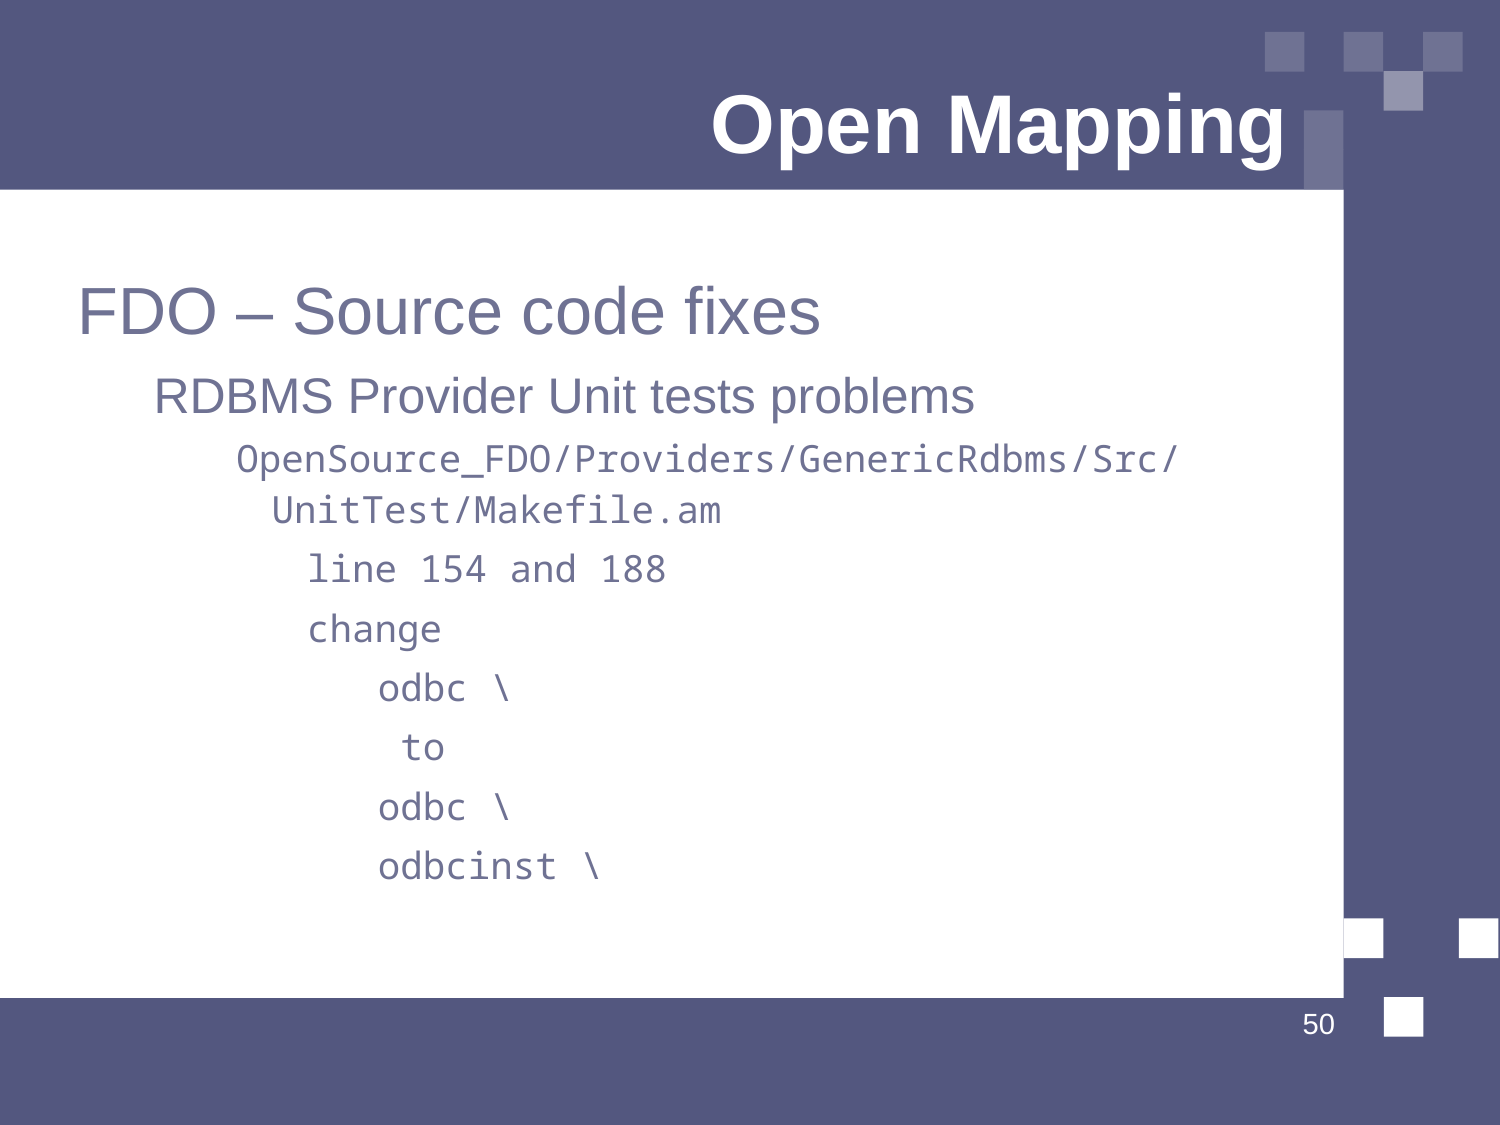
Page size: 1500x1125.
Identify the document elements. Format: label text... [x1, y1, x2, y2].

list FDO – Source code fixes RDBMS Provider Unit tests problems OpenSource_FDO/Providers/GenericRdbms/Src/UnitTest/Makefile.am line 154 and 188 change odbc \ to odbc \ odbcinst \ [59, 236, 1289, 931]
title Open Mapping [58, 74, 1288, 176]
